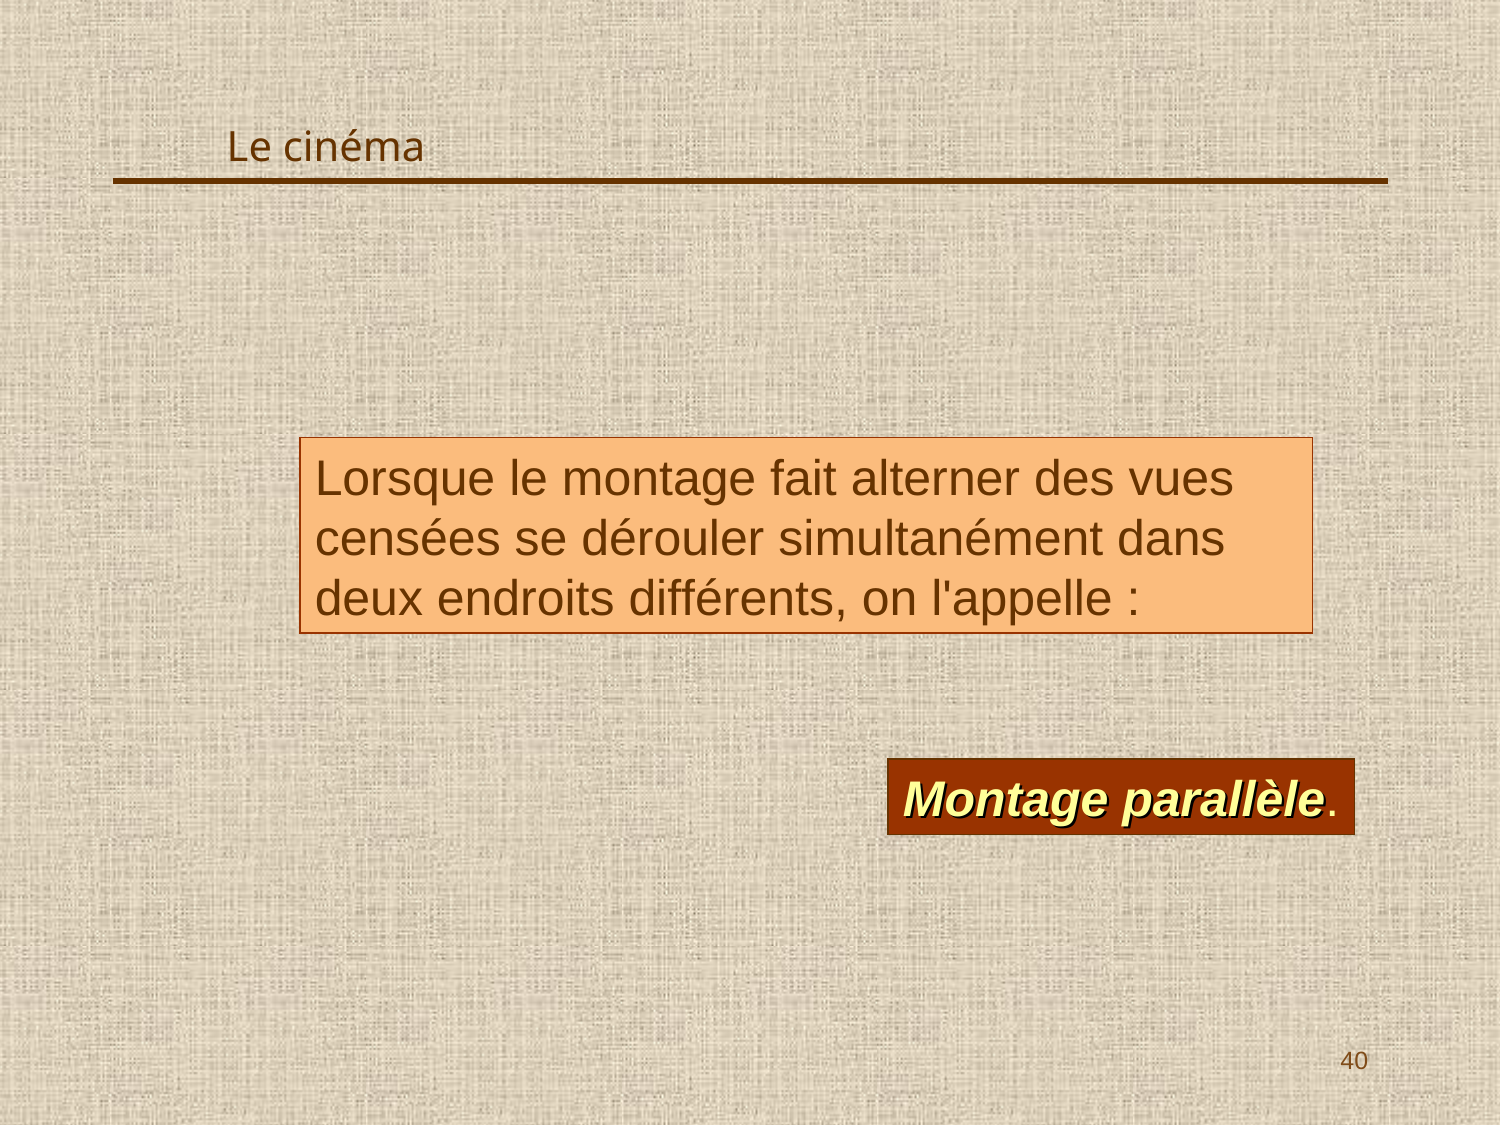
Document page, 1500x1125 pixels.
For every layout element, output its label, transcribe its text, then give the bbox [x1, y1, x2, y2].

text_box Montage parallèle. [888, 759, 1355, 835]
text_box Lorsque le montage fait alterner des vues censées se dérouler simultanément dans deux endroits différents, on l'appelle : [299, 437, 1313, 633]
text_box Le cinéma [211, 112, 441, 178]
picture [0, 0, 1500, 1125]
